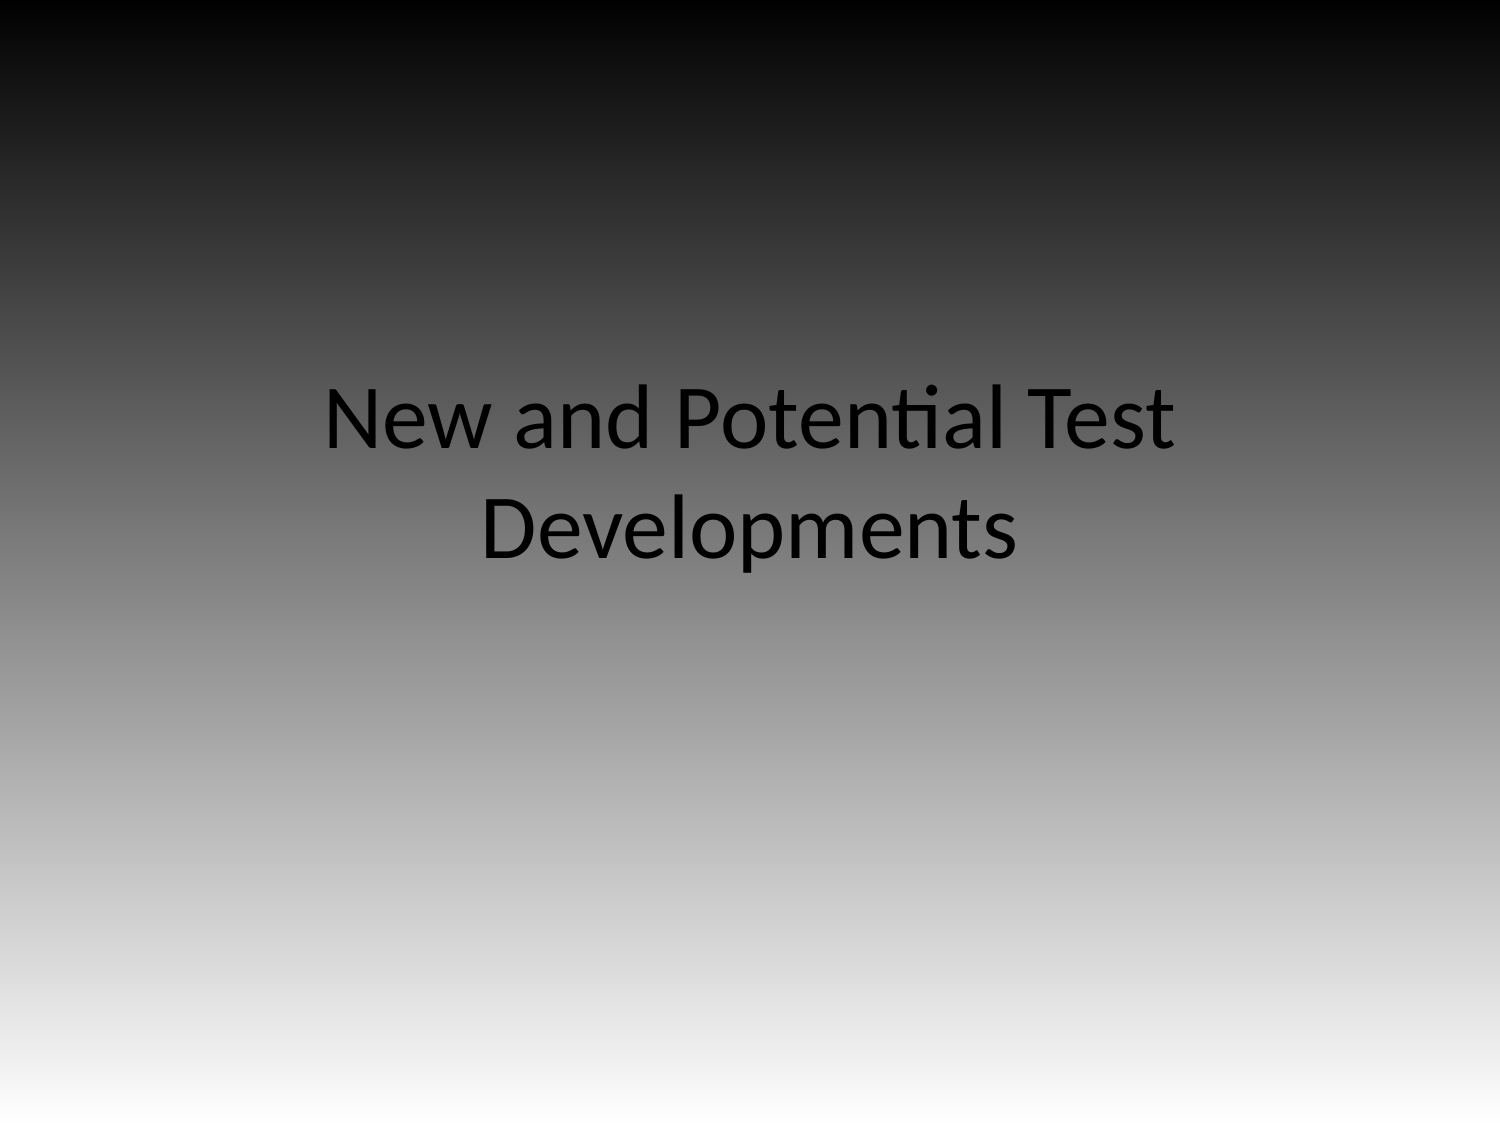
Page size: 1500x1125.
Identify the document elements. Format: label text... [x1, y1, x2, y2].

title New and Potential Test Developments [112, 349, 1388, 591]
subtitle [225, 637, 1275, 925]
